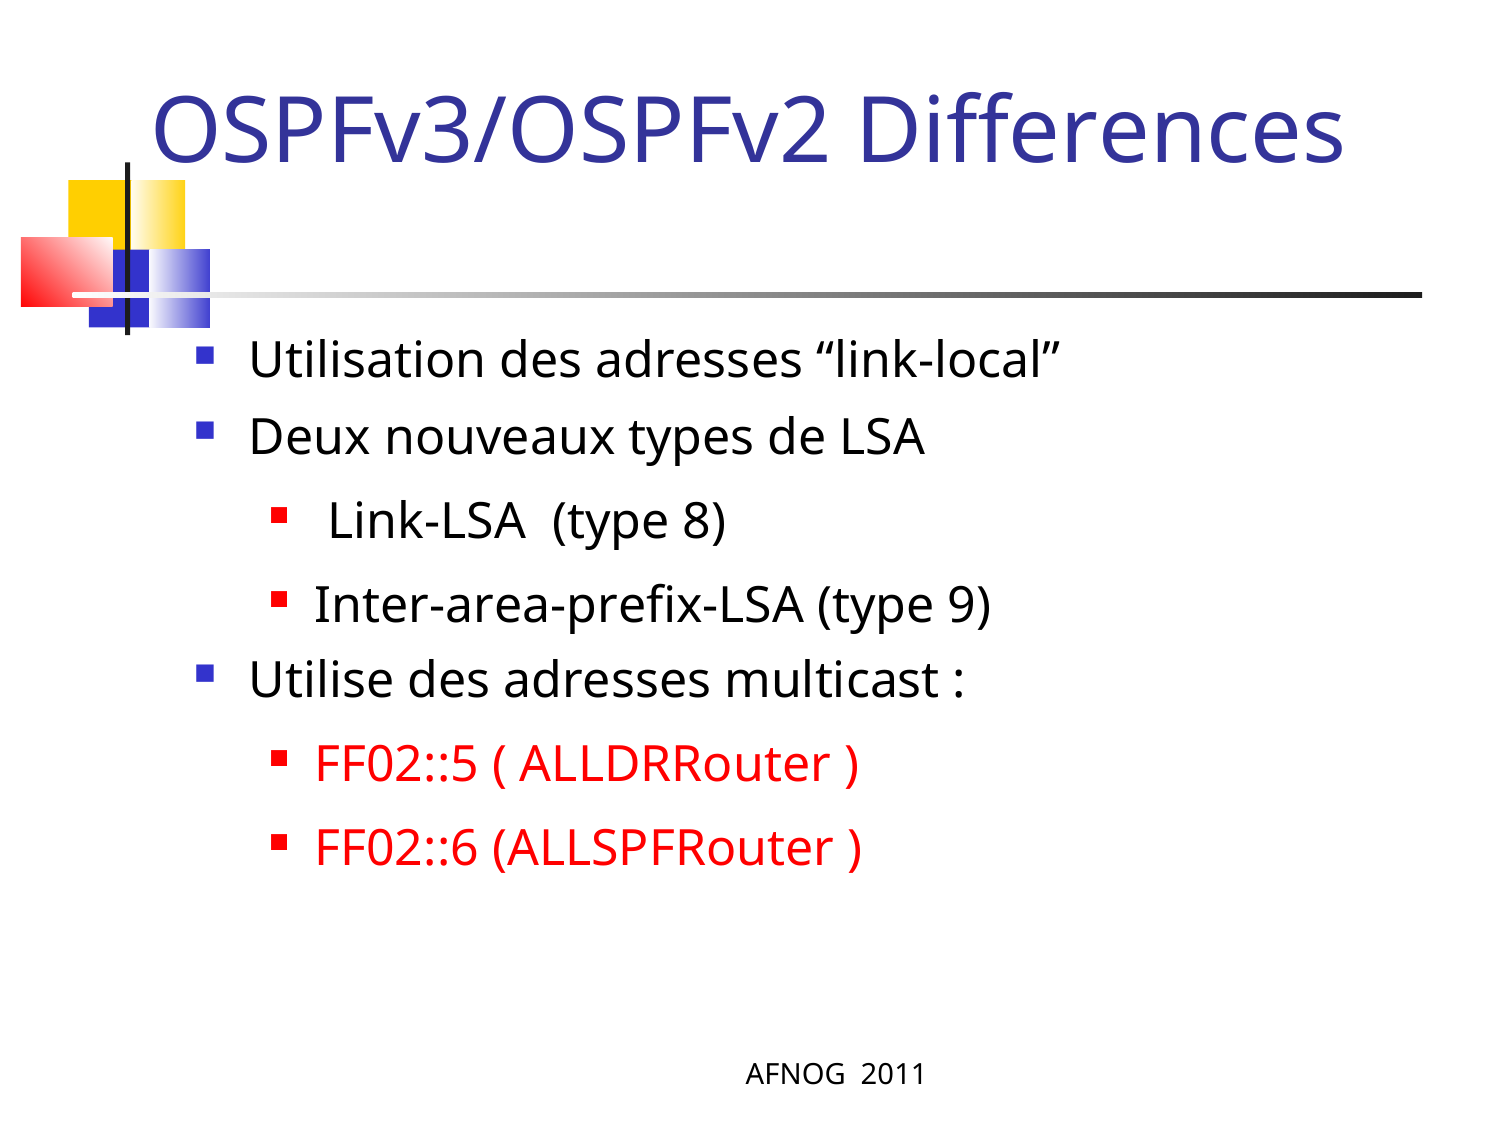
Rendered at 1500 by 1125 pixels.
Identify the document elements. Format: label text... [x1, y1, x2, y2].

list Utilisation des adresses “link-local” Deux nouveaux types de LSA Link-LSA (type 8)‏ Inter-area-prefix-LSA (type 9)‏ Utilise des adresses multicast : FF02::5 ( ALLDRRouter )‏ FF02::6 (ALLSPFRouter )‏ [193, 331, 1469, 1007]
title OSPFv3/OSPFv2 Differences [150, 12, 1426, 248]
text_box AFNOG 2011 [599, 1024, 1074, 1099]
